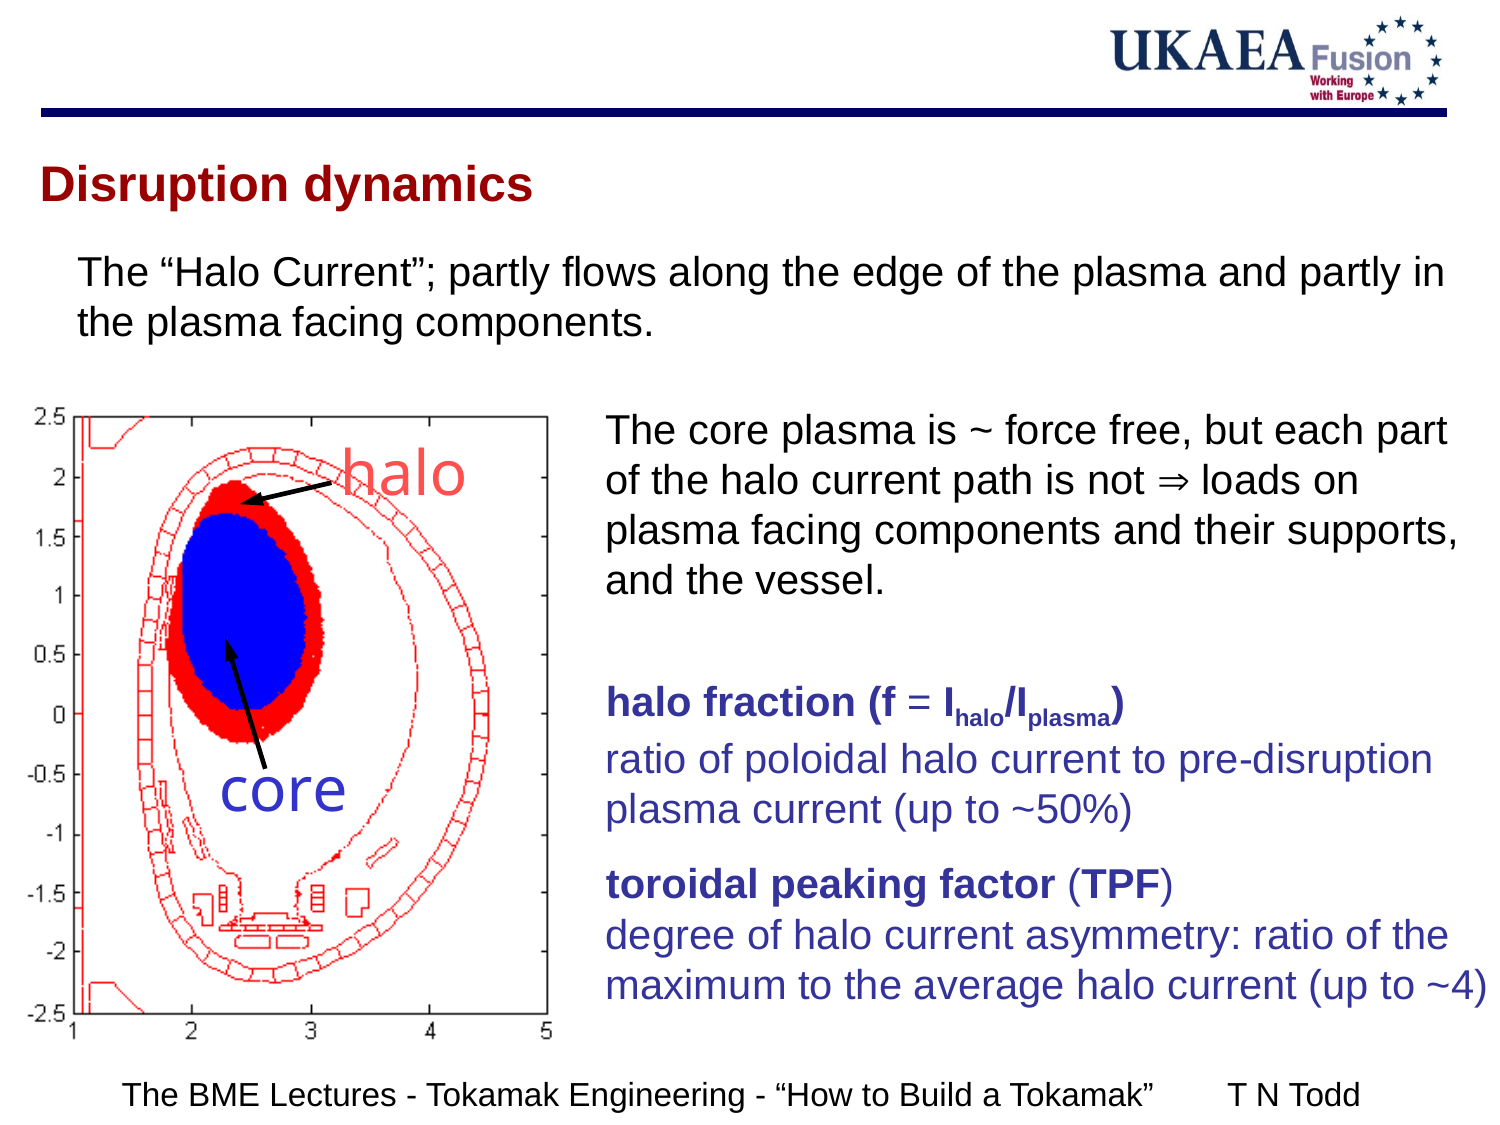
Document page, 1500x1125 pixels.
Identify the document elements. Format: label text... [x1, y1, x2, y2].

text_box Disruption dynamics [24, 137, 600, 225]
text_box halo [324, 425, 501, 516]
picture [1107, 15, 1443, 106]
text_box halo fraction (f = Ihalo/Iplasma) ratio of poloidal halo current to pre-disruption plasma current (up to ~50%) toroidal peaking factor (TPF) degree of halo current asymmetry: ratio of the maximum to the average halo current (up to ~4) [591, 666, 1500, 1016]
text_box The “Halo Current”; partly flows along the edge of the plasma and partly in the plasma facing components. [62, 237, 1500, 353]
text_box The core plasma is ~ force free, but each part of the halo current path is not  loads on plasma facing components and their supports, and the vessel. [590, 394, 1483, 611]
text_box core [204, 741, 380, 833]
picture [18, 399, 578, 1062]
